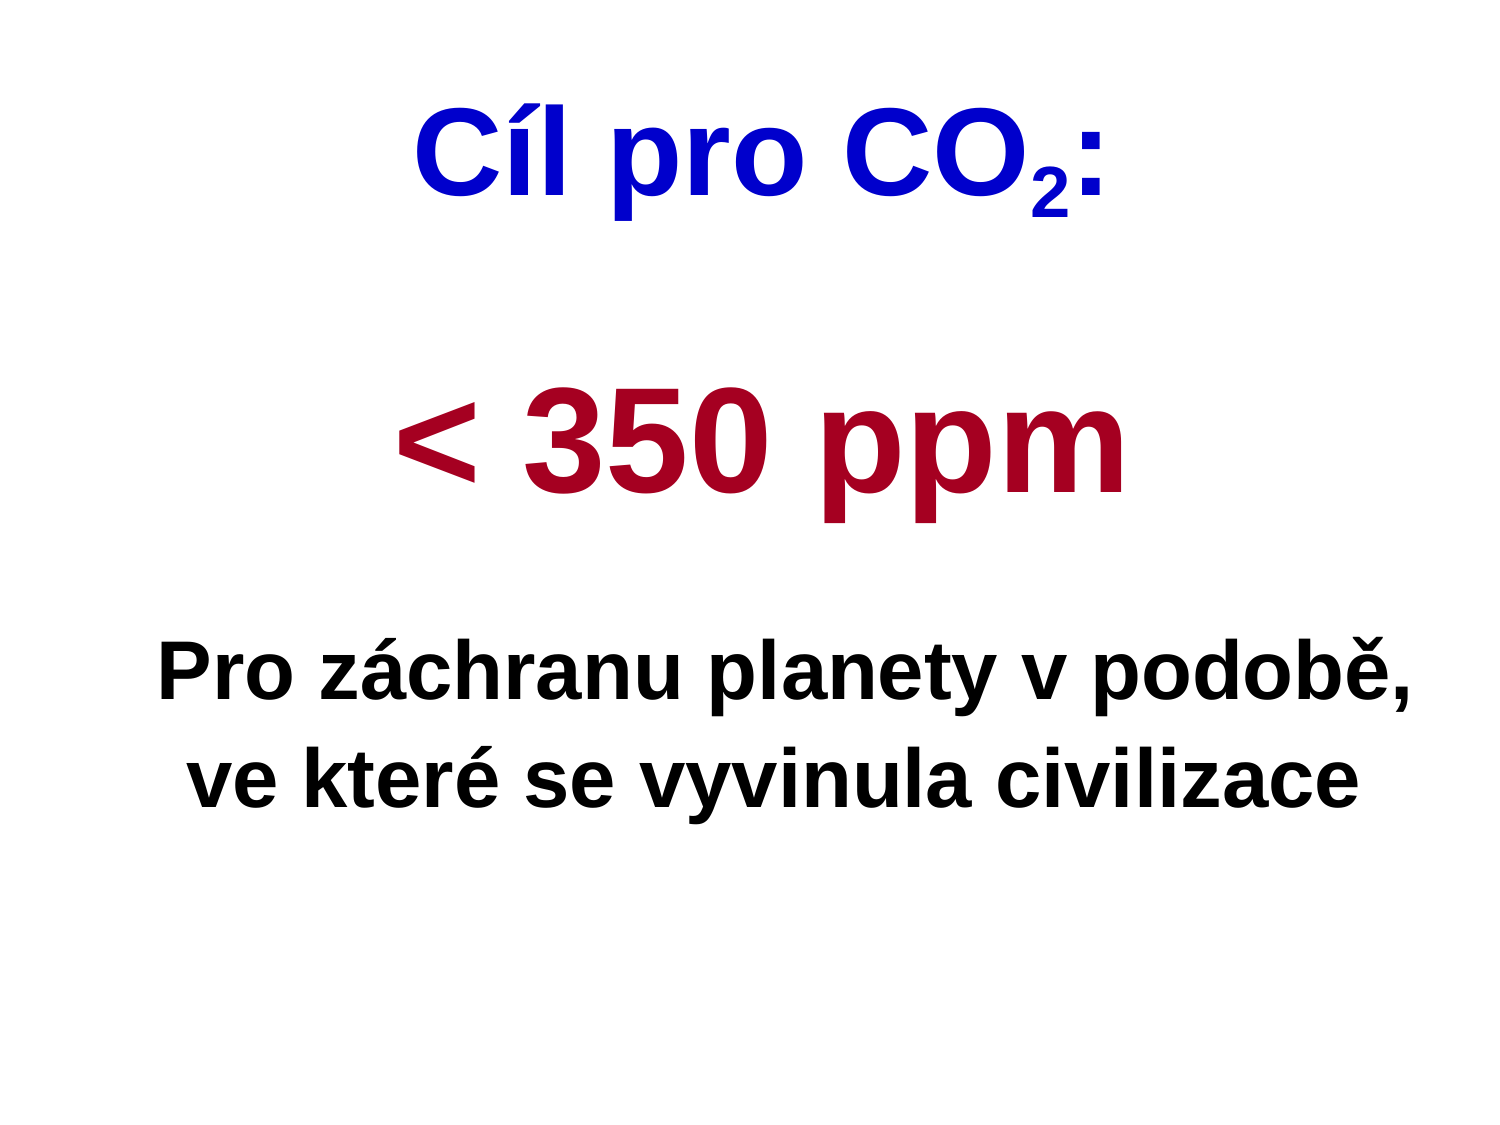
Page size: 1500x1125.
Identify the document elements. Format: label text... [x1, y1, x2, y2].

list Cíl pro CO2: < 350 ppm Pro záchranu planety v podobě, ve které se vyvinula civilizace [87, 75, 1438, 1051]
